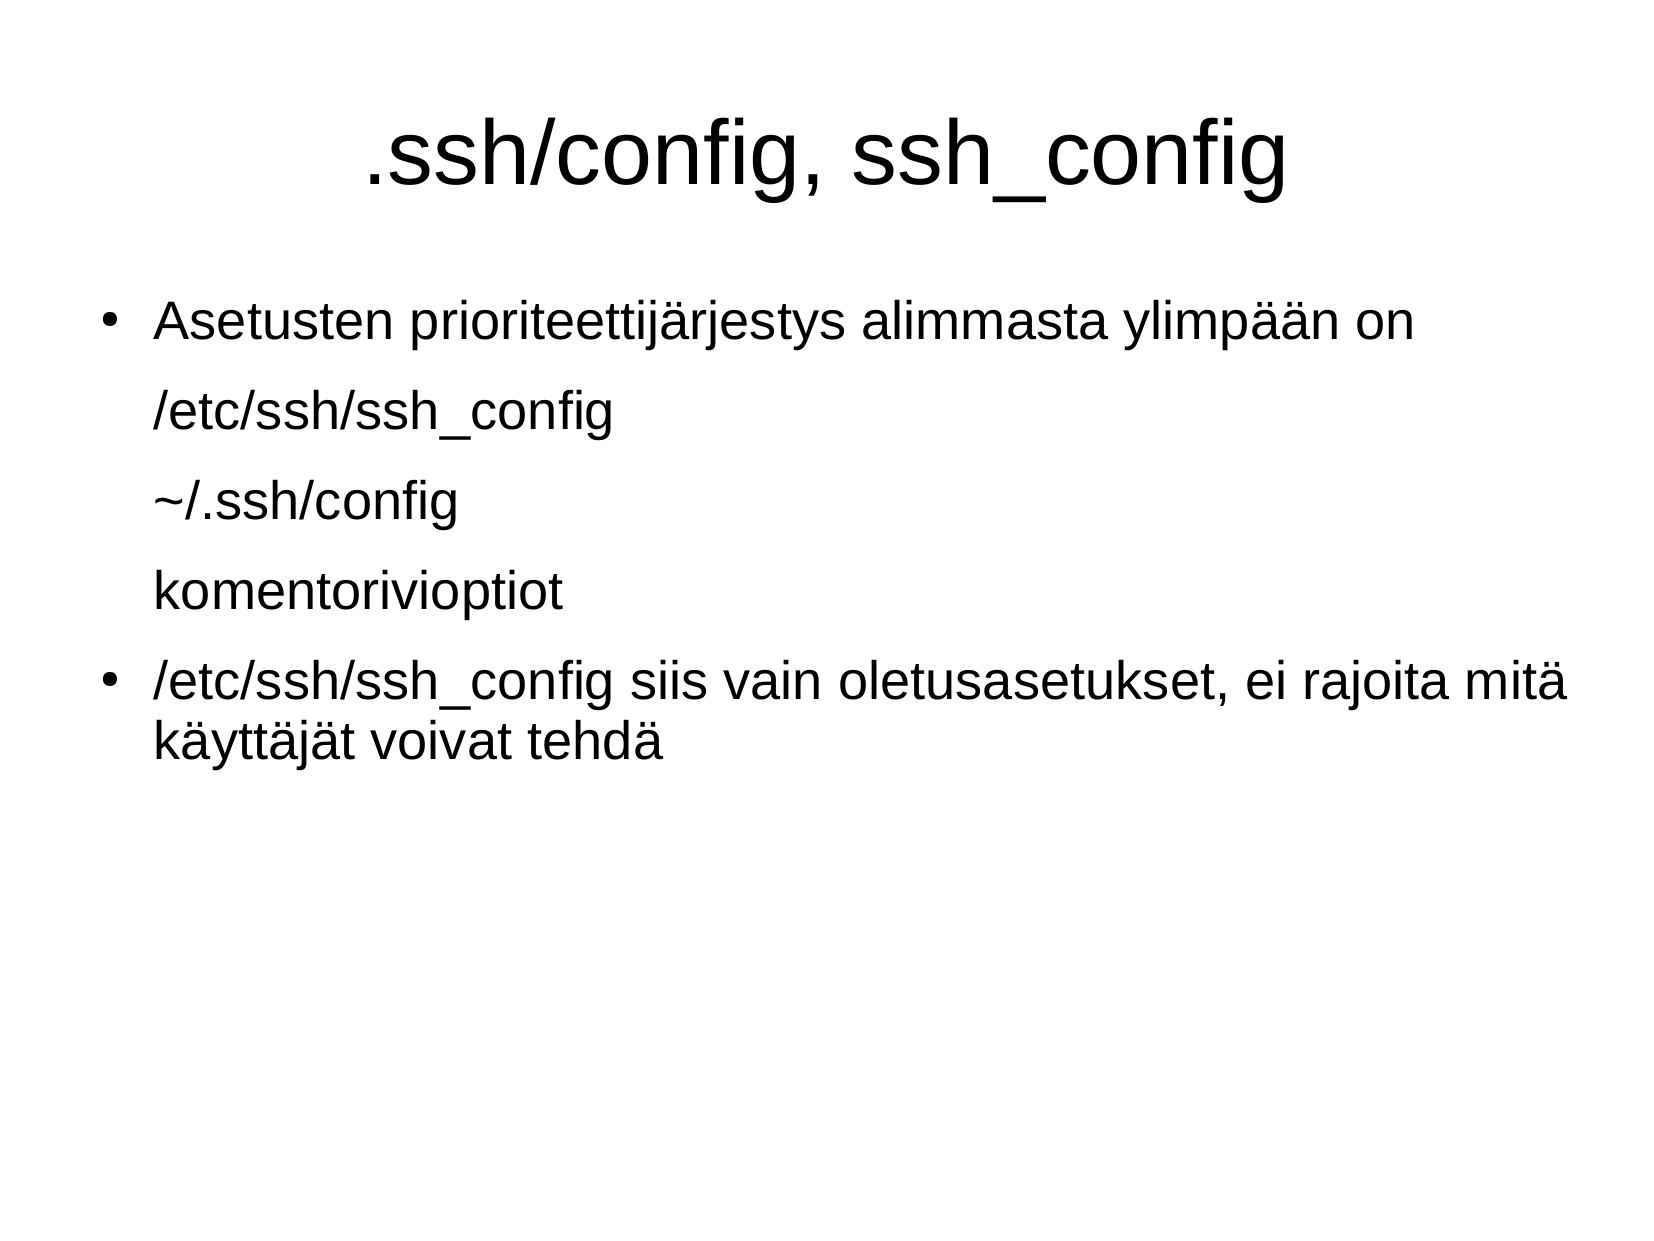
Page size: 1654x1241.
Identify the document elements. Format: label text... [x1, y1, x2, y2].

list Asetusten prioriteettijärjestys alimmasta ylimpään on /etc/ssh/ssh_config ~/.ssh/config komentorivioptiot /etc/ssh/ssh_config siis vain oletusasetukset, ei rajoita mitä käyttäjät voivat tehdä [82, 290, 1571, 1010]
title .ssh/config, ssh_config [82, 49, 1571, 257]
